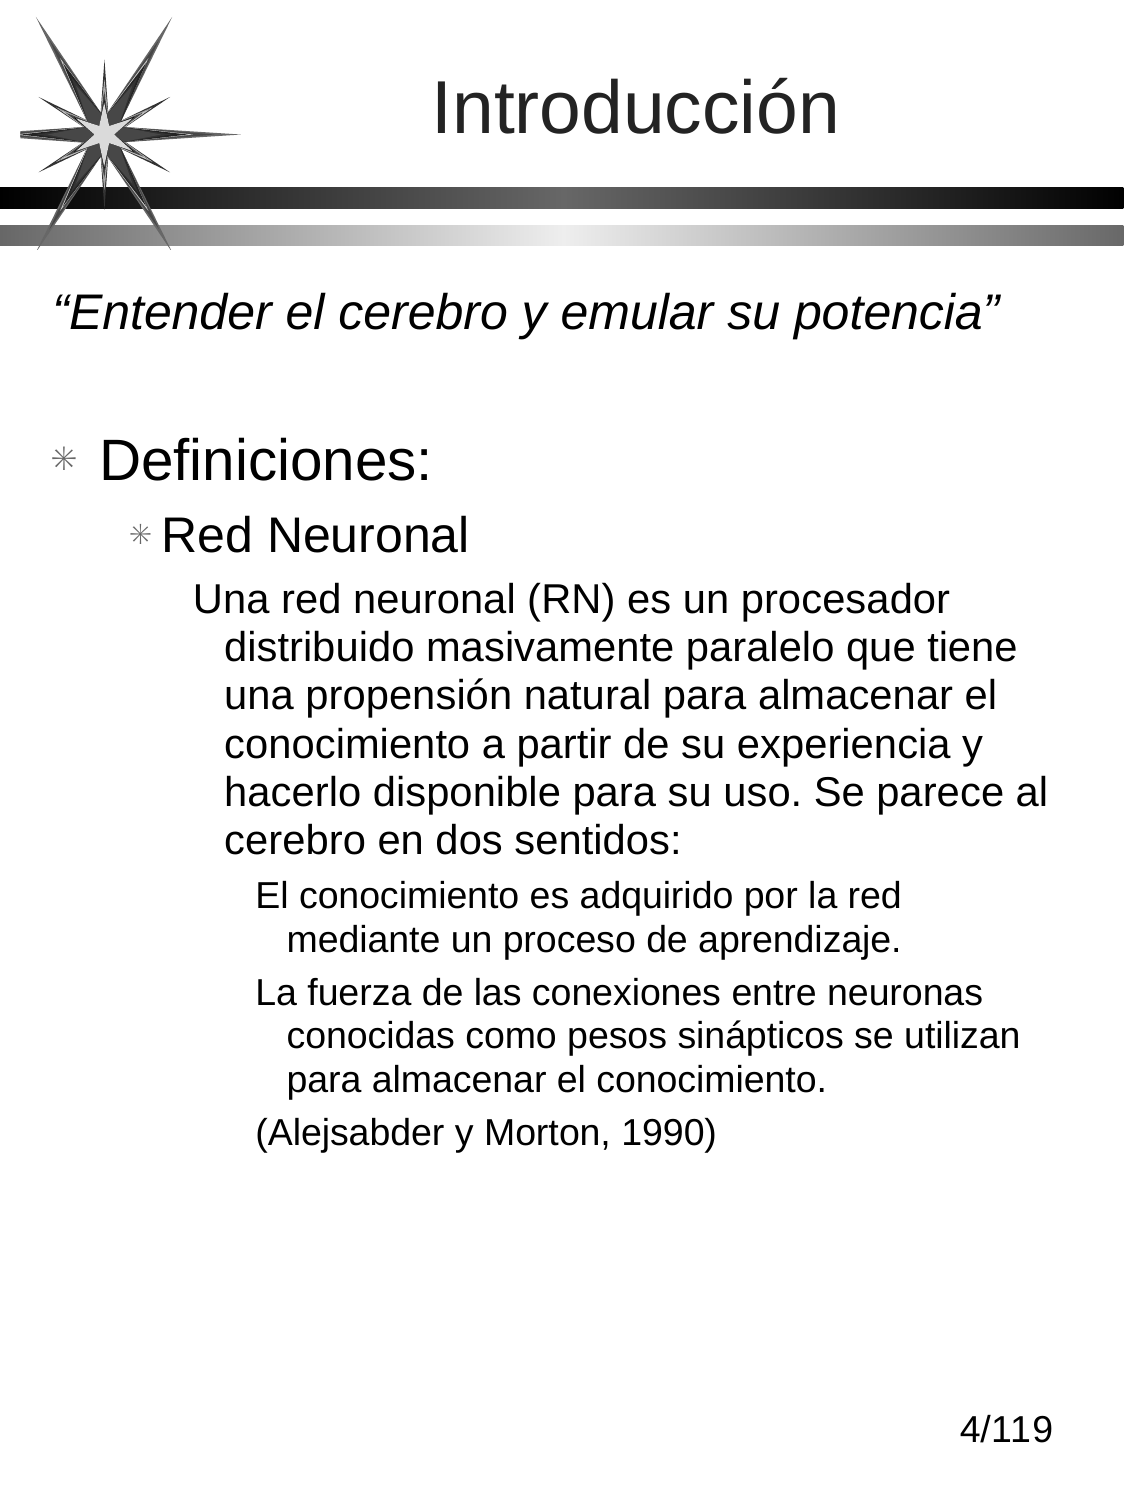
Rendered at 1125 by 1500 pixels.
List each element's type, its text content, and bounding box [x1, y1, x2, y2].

title Introducción [174, 50, 1097, 163]
list “Entender el cerebro y emular su potencia” Definiciones: Red Neuronal Una red neuronal (RN) es un procesador distribuido masivamente paralelo que tiene una propensión natural para almacenar el conocimiento a partir de su experiencia y hacerlo disponible para su uso. Se parece al cerebro en dos sentidos: El conocimiento es adquirido por la red mediante un proceso de aprendizaje. La fuerza de las conexiones entre neuronas conocidas como pesos sinápticos se utilizan para almacenar el conocimiento. (Alejsabder y Morton, 1990) [37, 275, 1075, 1450]
